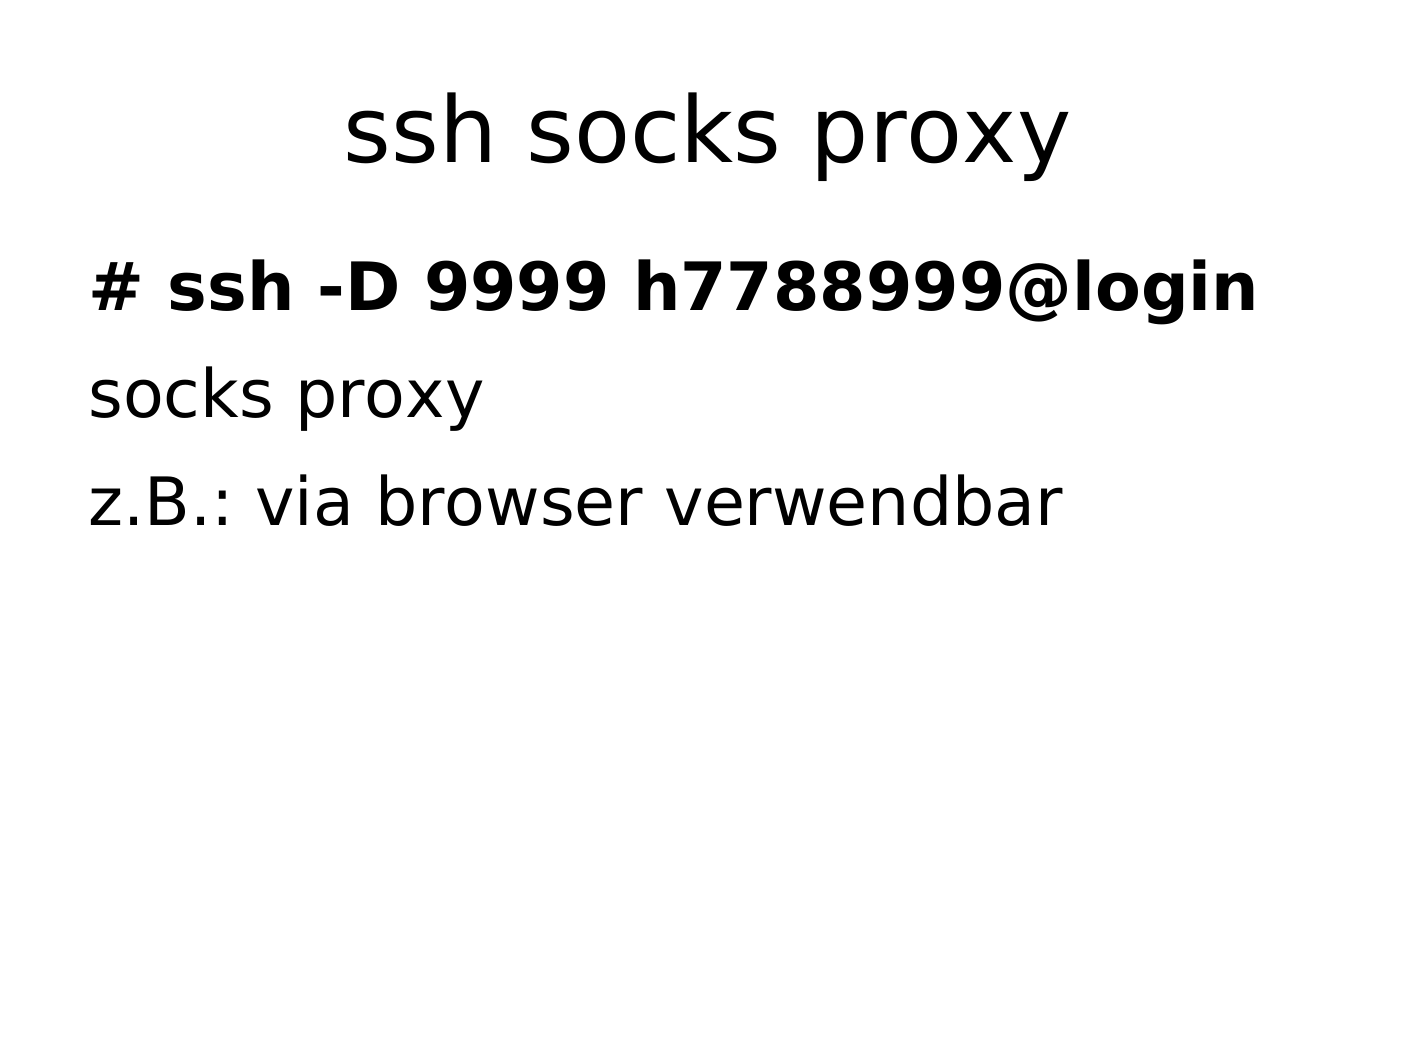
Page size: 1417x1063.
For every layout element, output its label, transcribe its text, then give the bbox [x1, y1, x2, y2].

title ssh socks proxy [70, 49, 1346, 213]
list # ssh -D 9999 h7788999@login socks proxy z.B.: via browser verwendbar [70, 248, 1346, 936]
